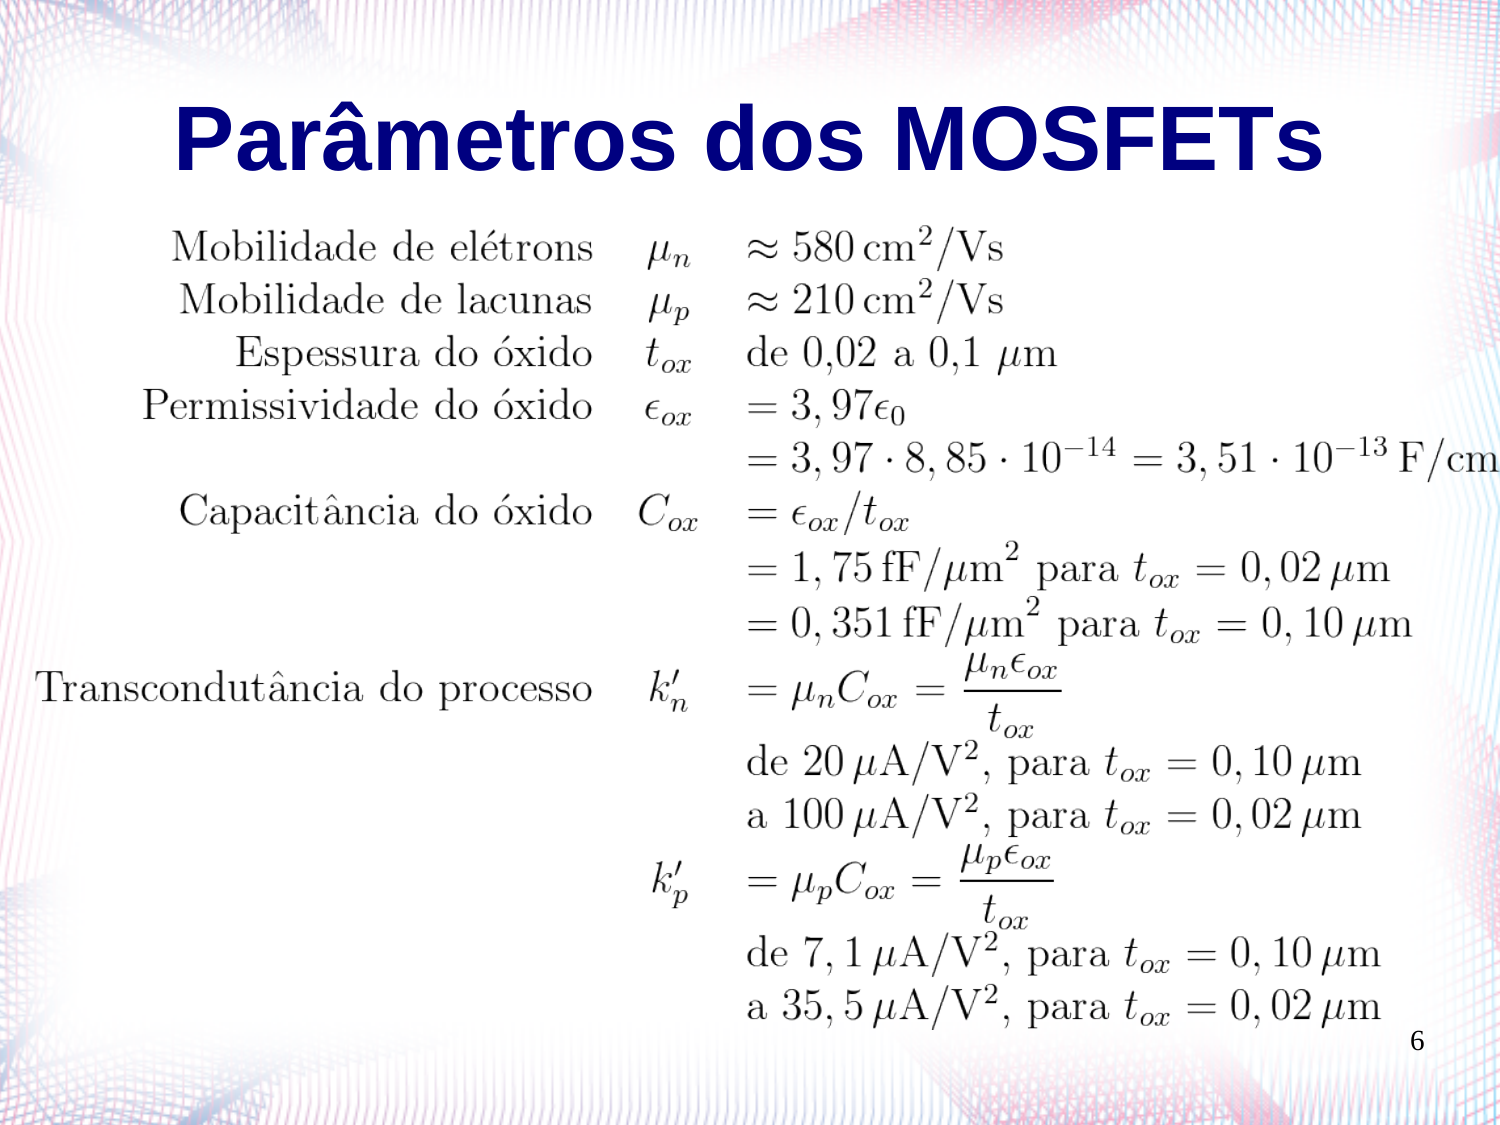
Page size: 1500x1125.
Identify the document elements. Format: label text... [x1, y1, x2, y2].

title Parâmetros dos MOSFETs [75, 52, 1425, 226]
picture [0, 0, 1500, 1125]
